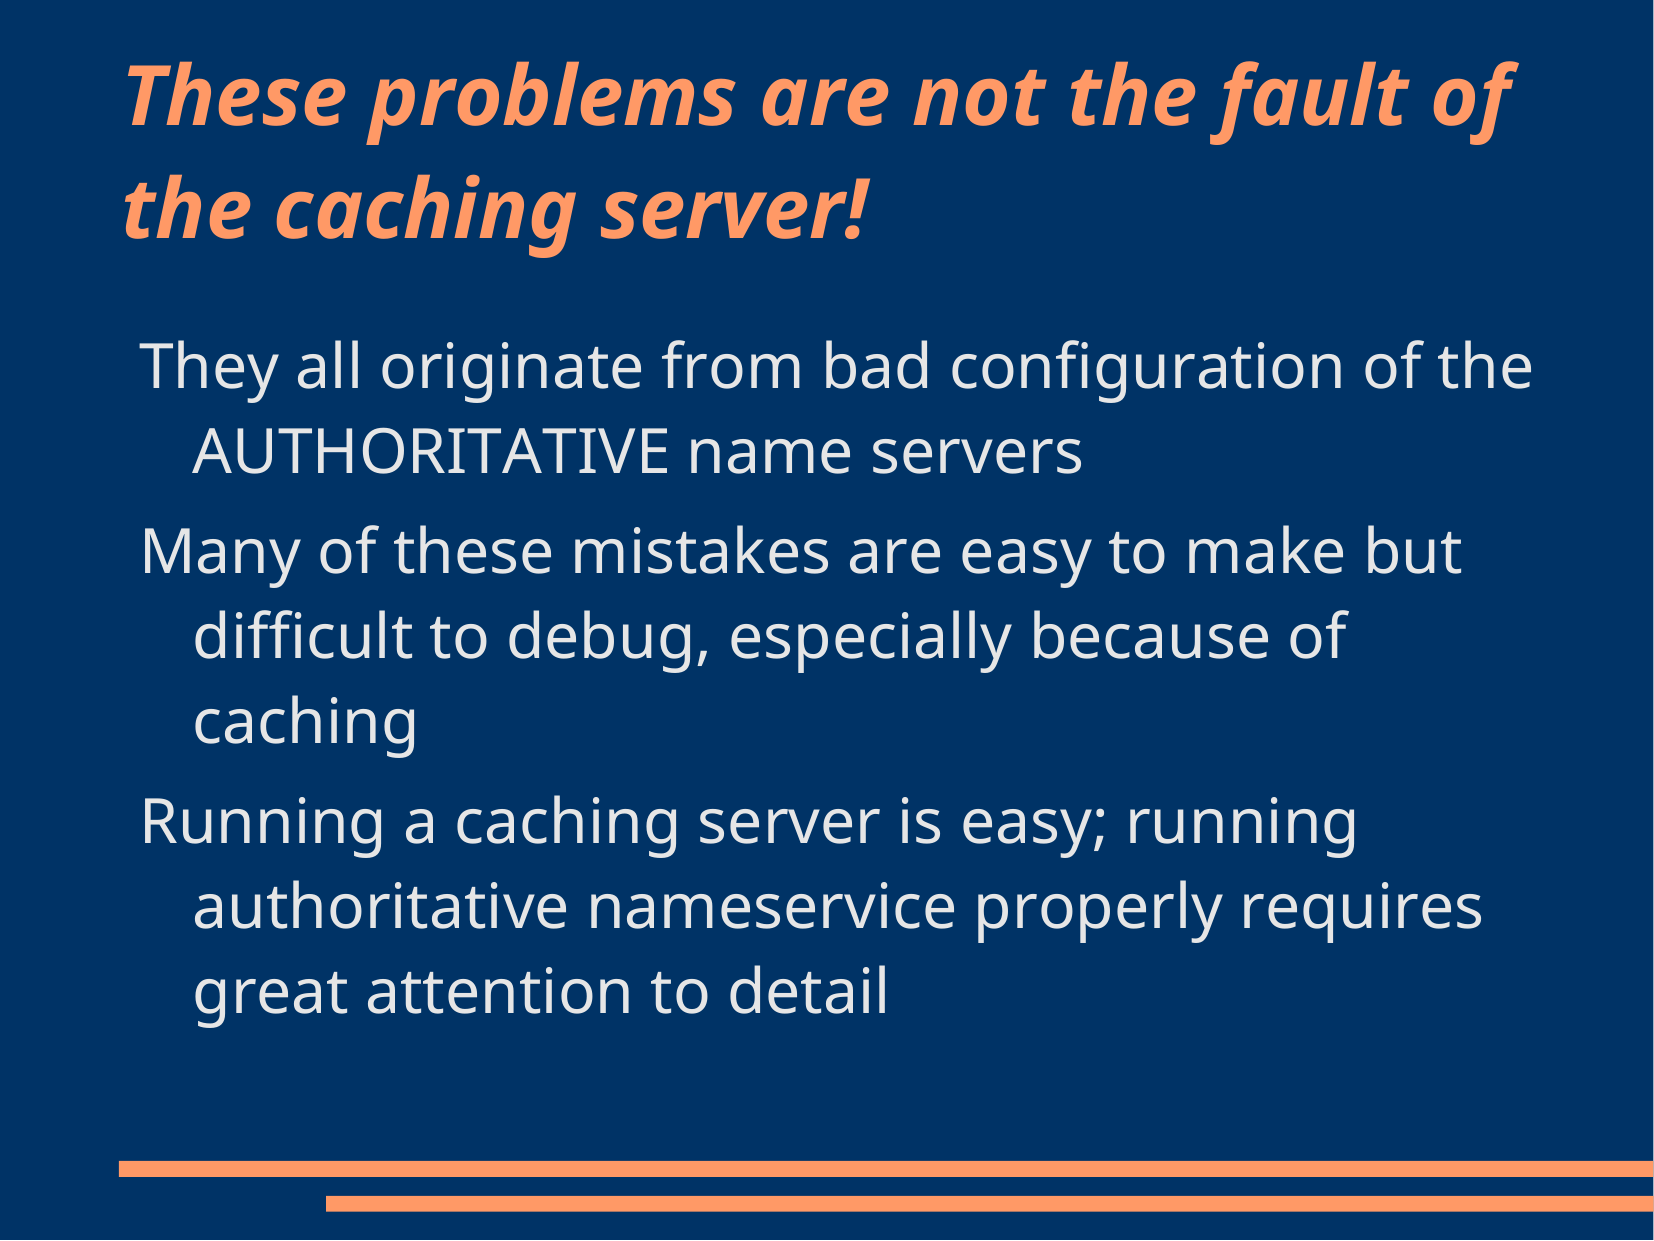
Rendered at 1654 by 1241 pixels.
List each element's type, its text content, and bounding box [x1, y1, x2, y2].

title These problems are not the fault of the caching server! [121, 46, 1534, 254]
list They all originate from bad configuration of the AUTHORITATIVE name servers Many of these mistakes are easy to make but difficult to debug, especially because of caching Running a caching server is easy; running authoritative nameservice properly requires great attention to detail [121, 322, 1561, 1133]
